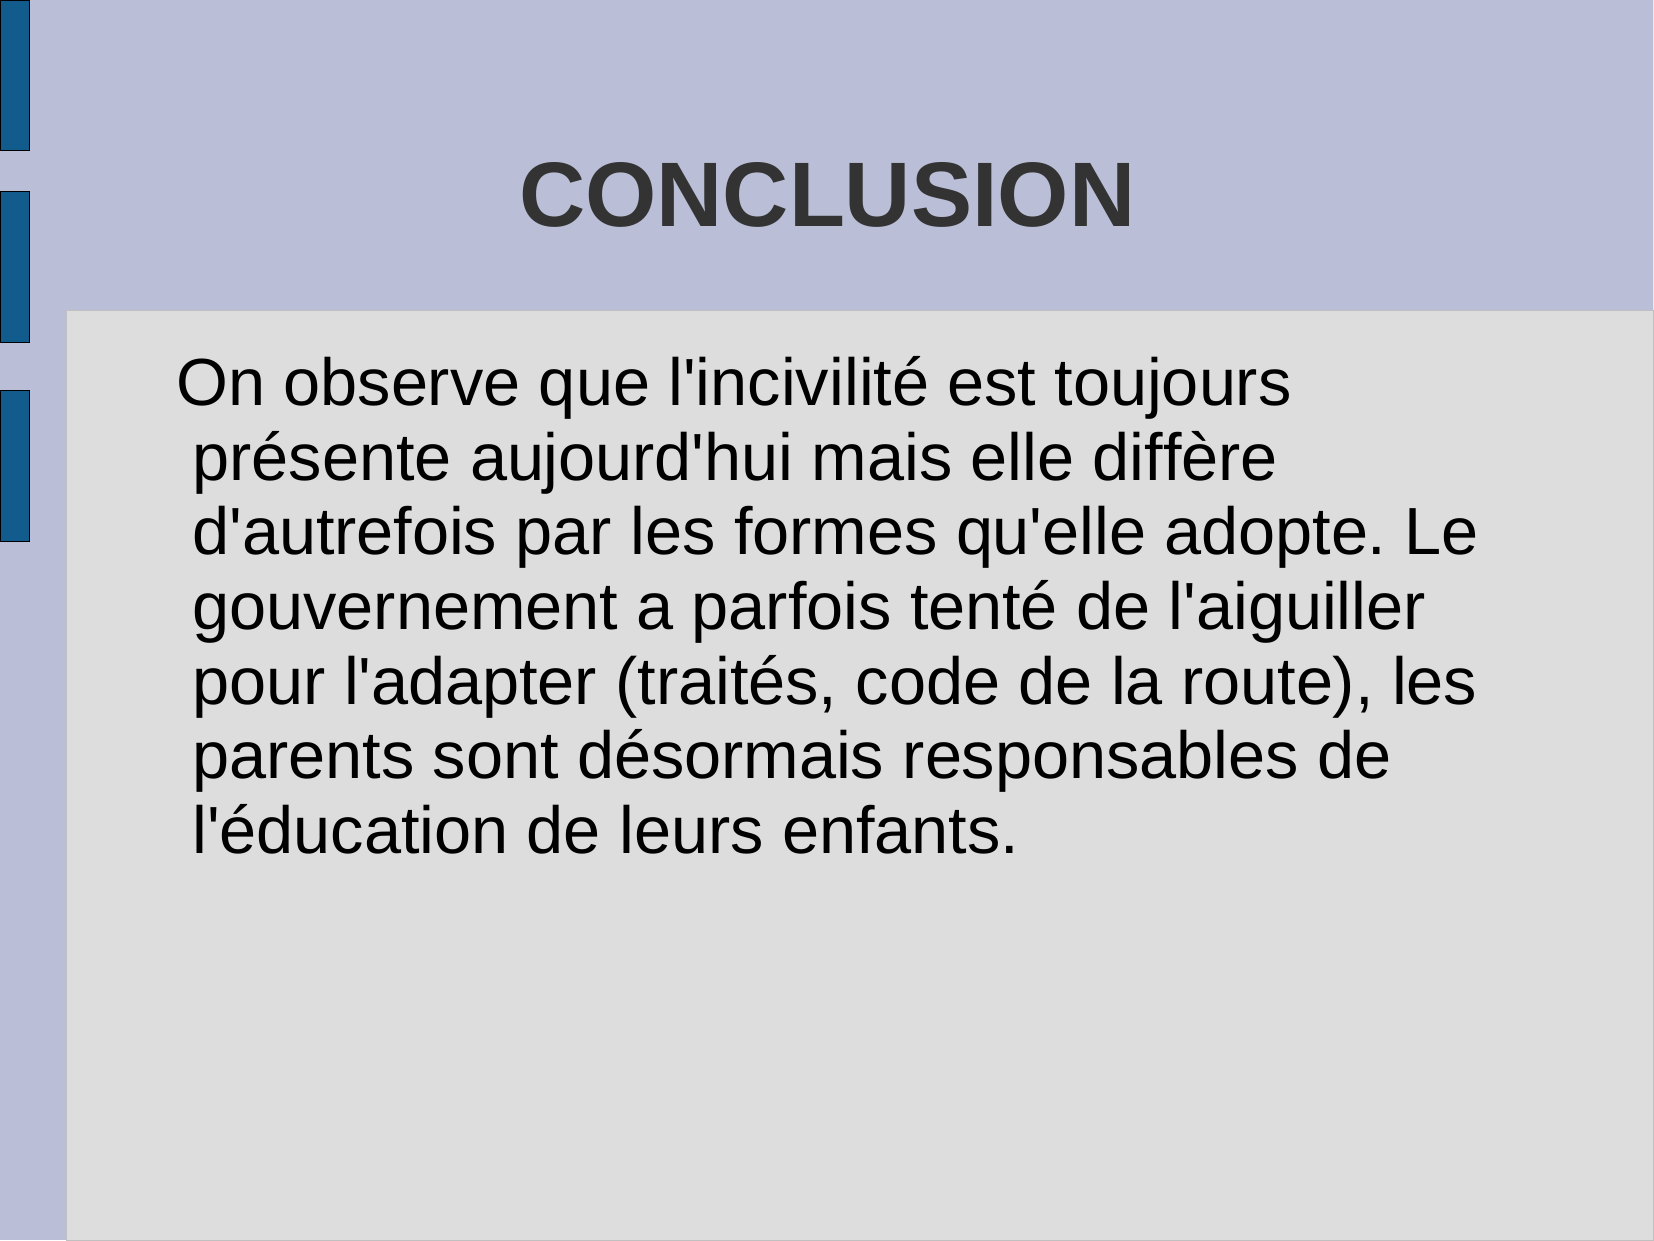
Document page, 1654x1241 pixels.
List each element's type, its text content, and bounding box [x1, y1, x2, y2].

title CONCLUSION [121, 91, 1534, 299]
list On observe que l'incivilité est toujours présente aujourd'hui mais elle diffère d'autrefois par les formes qu'elle adopte. Le gouvernement a parfois tenté de l'aiguiller pour l'adapter (traités, code de la route), les parents sont désormais responsables de l'éducation de leurs enfants. [121, 344, 1534, 1127]
